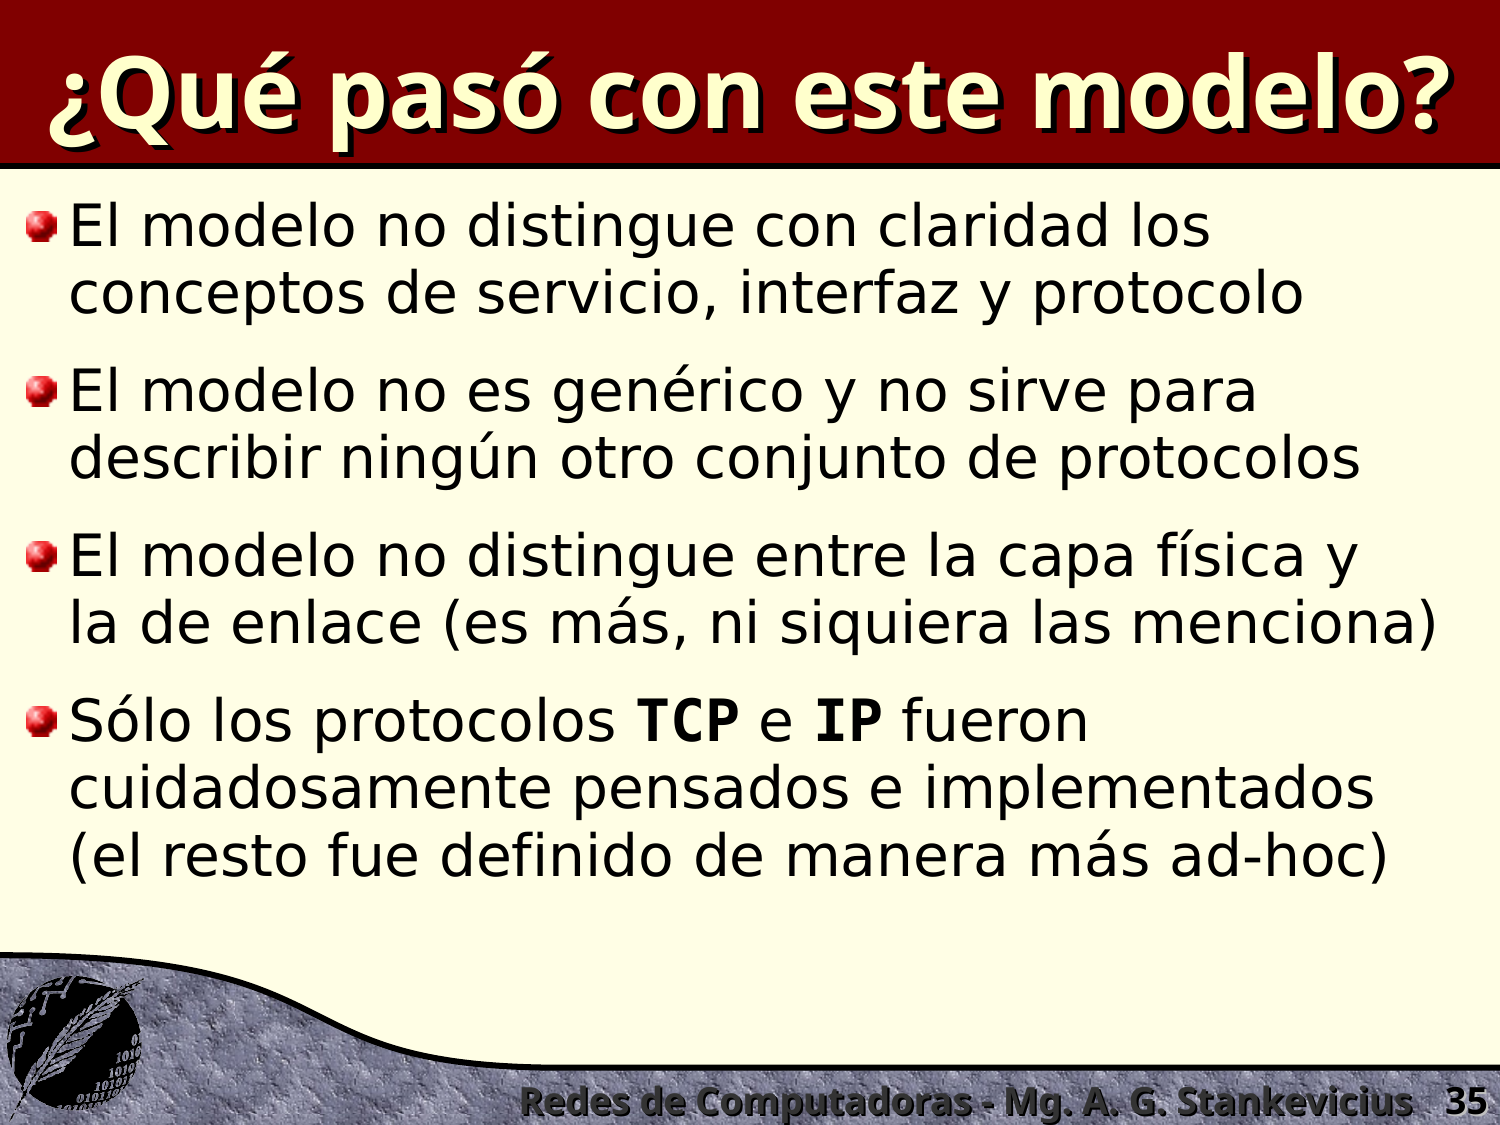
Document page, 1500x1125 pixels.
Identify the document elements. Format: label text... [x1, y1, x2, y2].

list El modelo no distingue con claridad los conceptos de servicio, interfaz y protocolo El modelo no es genérico y no sirve para describir ningún otro conjunto de protocolos El modelo no distingue entre la capa física y la de enlace (es más, ni siquiera las menciona) Sólo los protocolos TCP e IP fueron cuidadosamente pensados e implementados (el resto fue definido de manera más ad-hoc) [11, 192, 1486, 921]
picture [1047, 1100, 1054, 1110]
title ¿Qué pasó con este modelo? [15, 5, 1485, 160]
picture [790, 1100, 795, 1110]
picture [0, 959, 1500, 1125]
